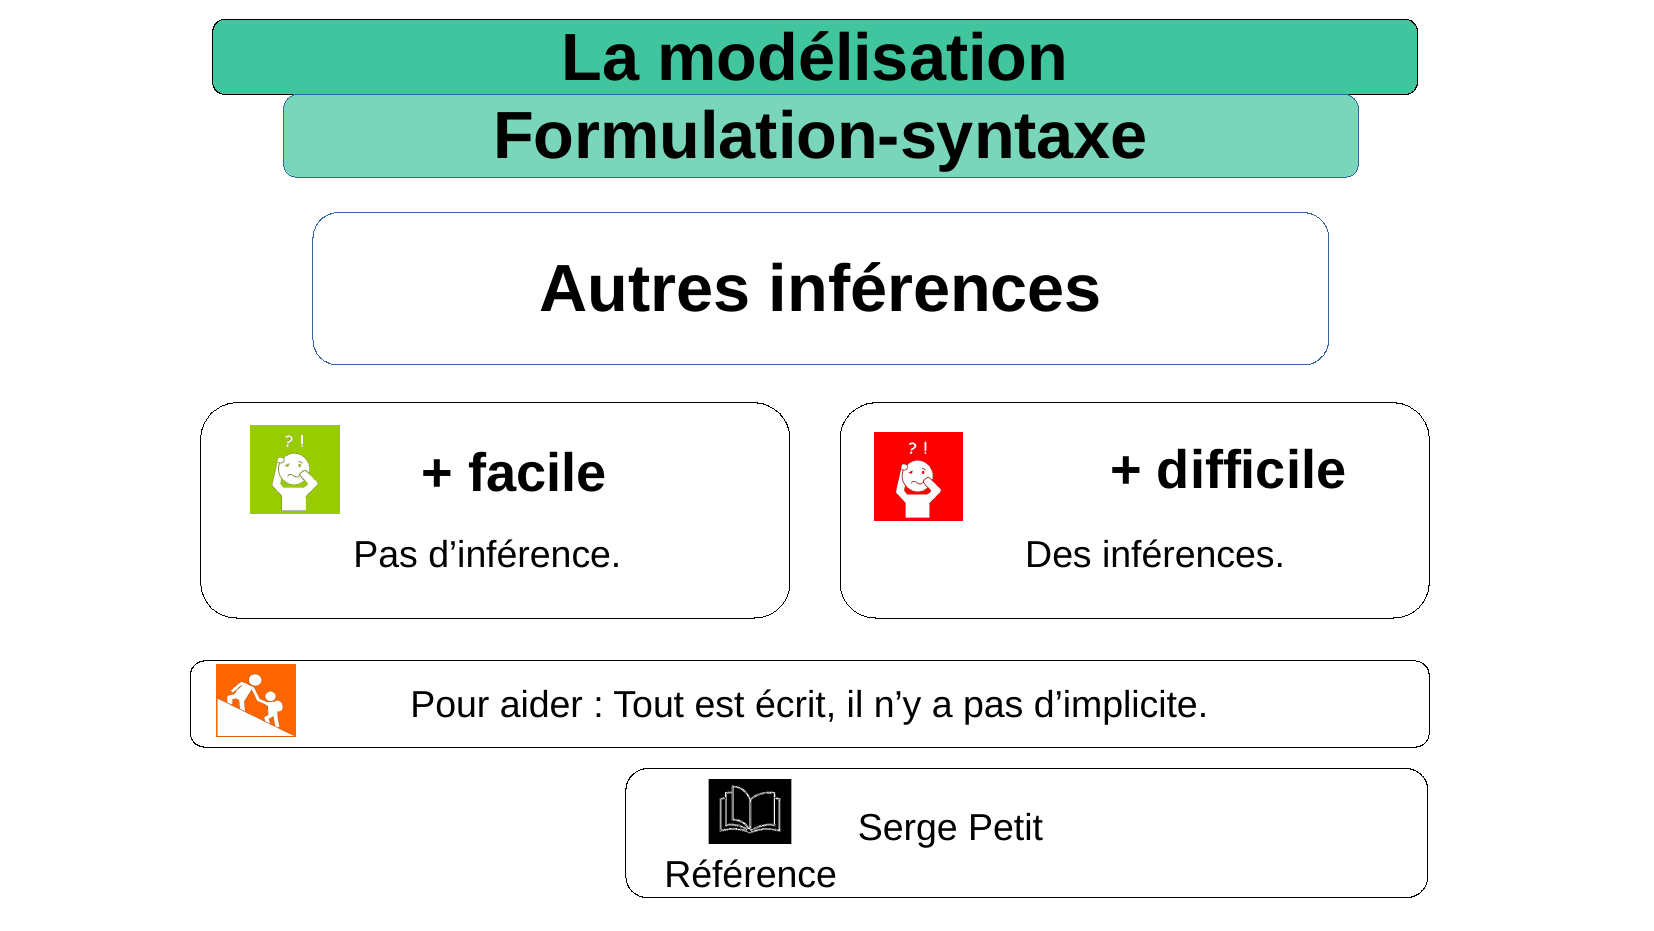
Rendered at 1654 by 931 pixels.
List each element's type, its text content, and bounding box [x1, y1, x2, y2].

picture [708, 779, 792, 844]
text_box + difficile [1059, 432, 1398, 484]
text_box Autres inférences [312, 212, 1329, 365]
text_box Référence [649, 845, 863, 903]
picture [874, 432, 963, 484]
text_box Pas d’inférence. [222, 484, 790, 632]
text_box Formulation-syntaxe [283, 94, 1359, 178]
picture [250, 425, 340, 484]
text_box Des inférences. [874, 484, 1441, 632]
text_box Serge Petit [843, 798, 1441, 898]
picture [216, 664, 296, 737]
text_box + facile [344, 435, 684, 484]
text_box La modélisation [212, 19, 1418, 95]
text_box Pour aider : Tout est écrit, il n’y a pas d’implicite. [190, 660, 1430, 748]
